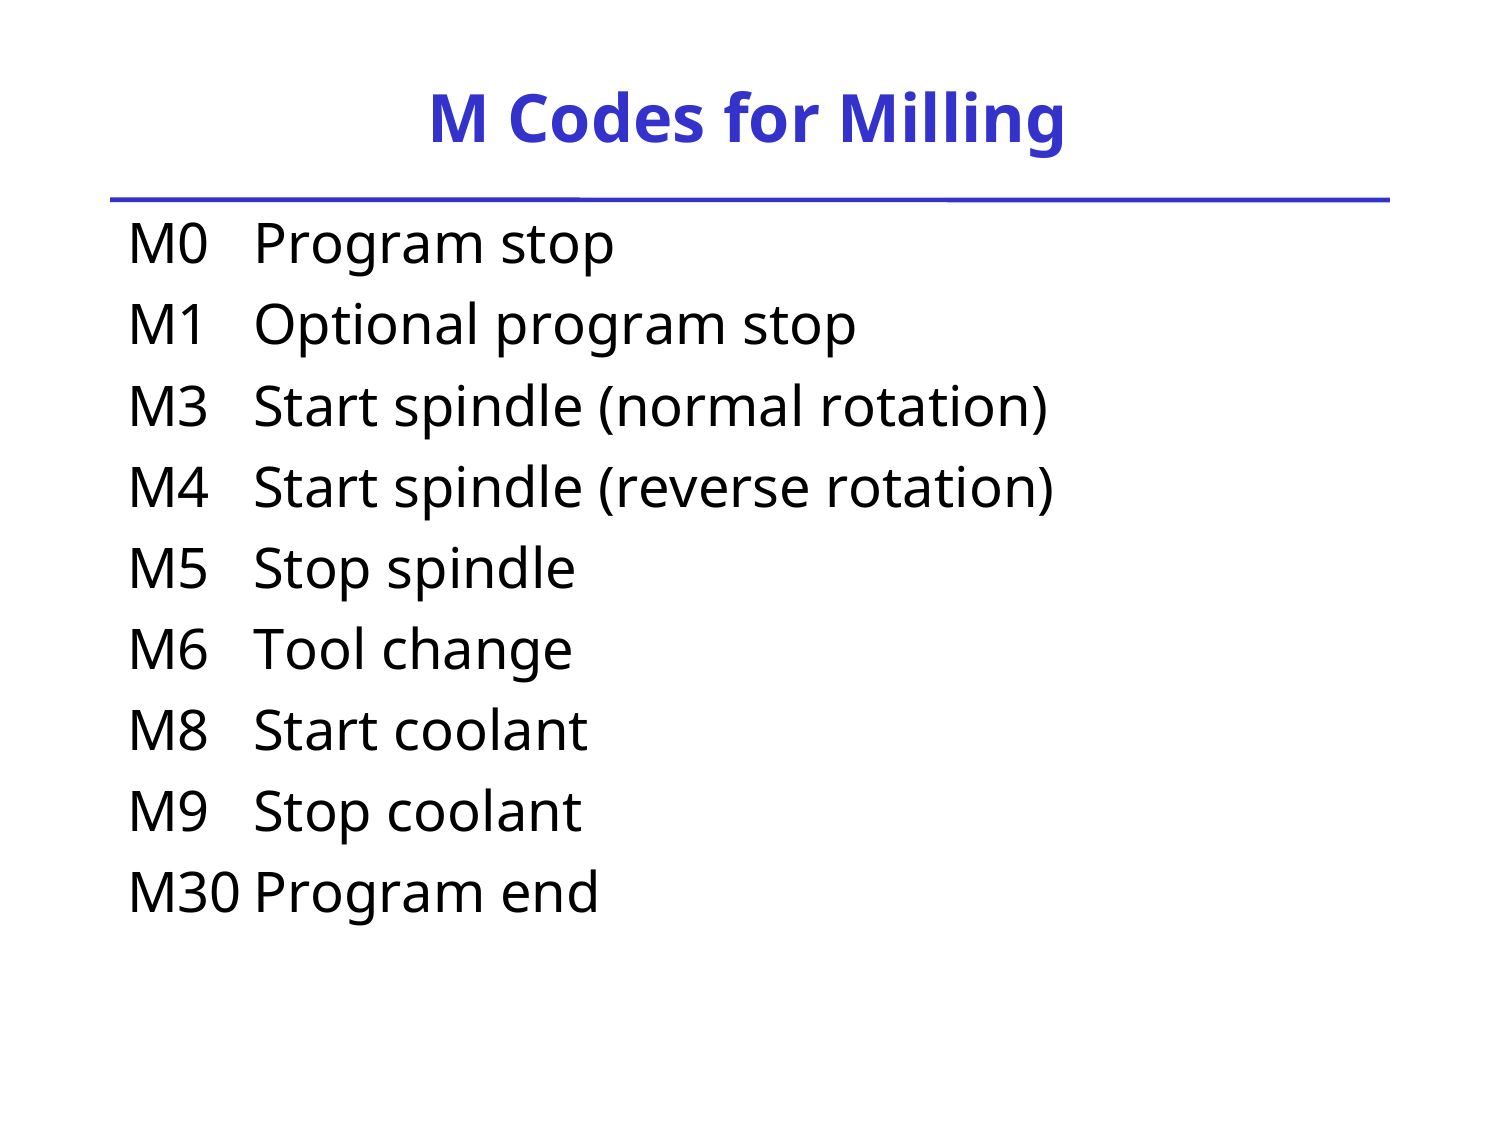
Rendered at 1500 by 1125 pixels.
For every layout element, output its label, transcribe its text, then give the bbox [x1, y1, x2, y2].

list M0 Program stop M1 Optional program stop M3 Start spindle (normal rotation) M4 Start spindle (reverse rotation) M5 Stop spindle M6 Tool change M8 Start coolant M9 Stop coolant M30 Program end [112, 199, 1384, 934]
title M Codes for Milling [112, 29, 1384, 199]
